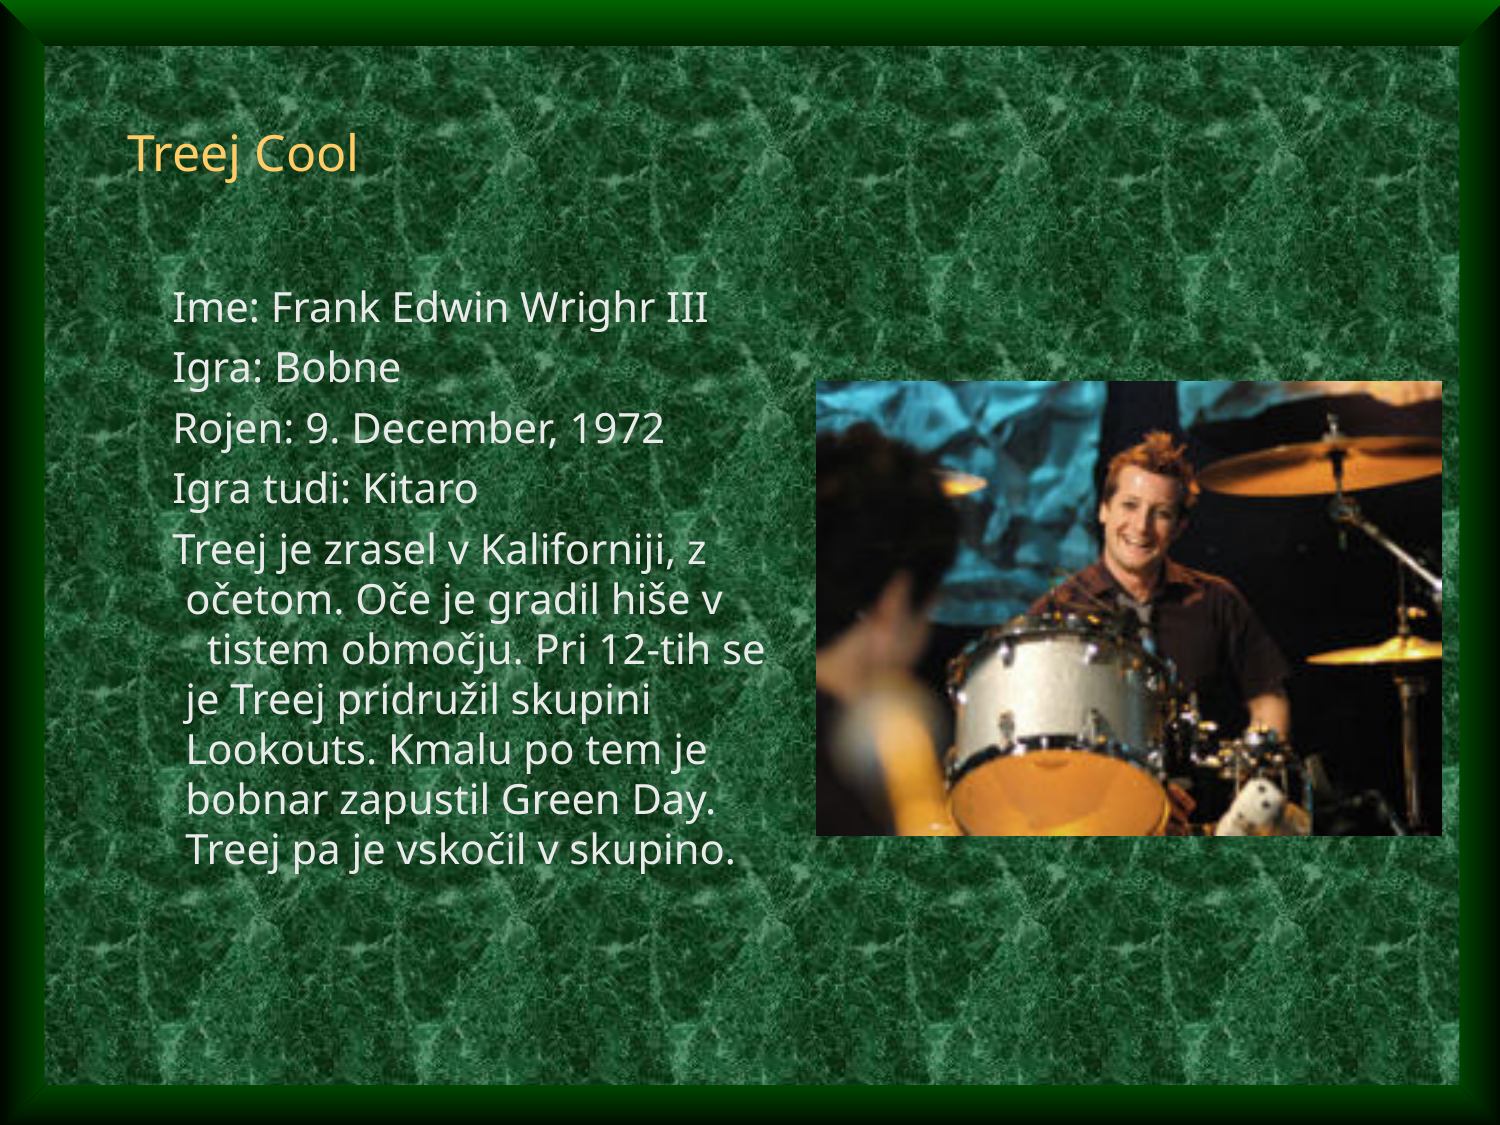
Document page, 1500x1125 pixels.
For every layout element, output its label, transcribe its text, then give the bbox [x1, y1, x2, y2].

picture [44, 46, 1460, 1085]
title Treej Cool [112, 49, 1388, 253]
list Ime: Frank Edwin Wrighr III Igra: Bobne Rojen: 9. December, 1972 Igra tudi: Kitaro Treej je zrasel v Kaliforniji, z očetom. Oče je gradil hiše v tistem območju. Pri 12-tih se je Treej pridružil skupini Lookouts. Kmalu po tem je bobnar zapustil Green Day. Treej pa je vskočil v skupino. [114, 273, 785, 931]
